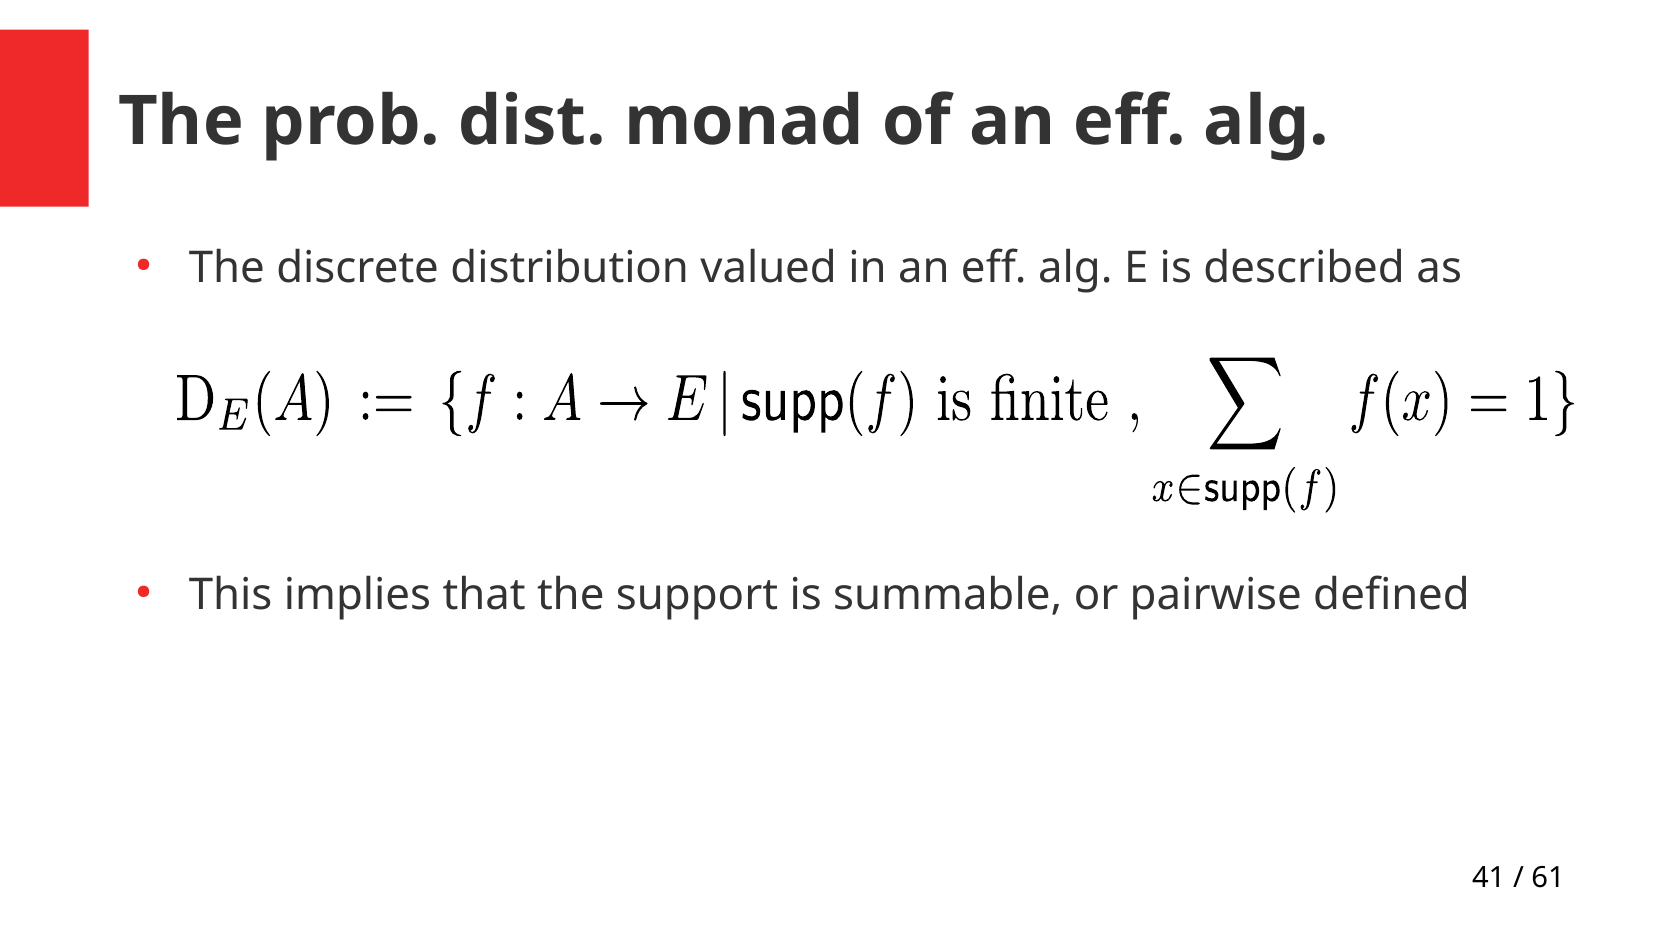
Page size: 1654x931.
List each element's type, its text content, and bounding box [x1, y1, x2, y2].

title The prob. dist. monad of an eff. alg. [118, 29, 1595, 207]
text_box [177, 357, 1575, 513]
list The discrete distribution valued in an eff. alg. E is described as This implies that the support is summable, or pairwise defined [118, 236, 1595, 798]
